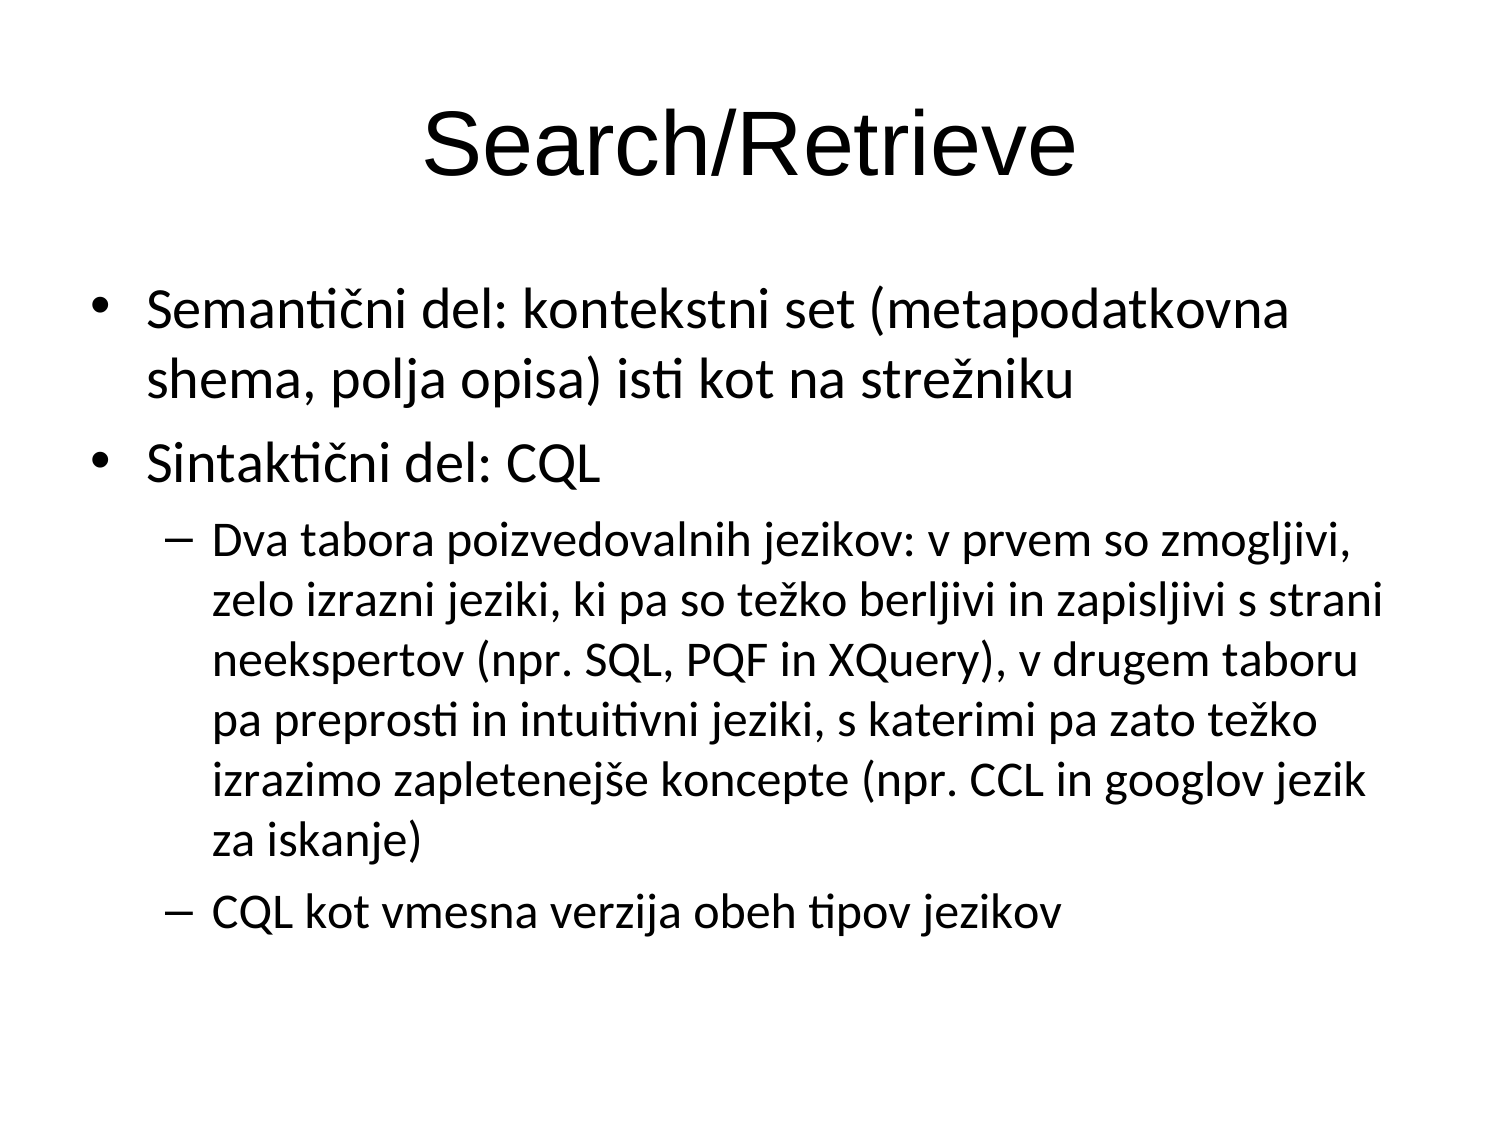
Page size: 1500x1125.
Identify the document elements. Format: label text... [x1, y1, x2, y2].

list Semantični del: kontekstni set (metapodatkovna shema, polja opisa) isti kot na strežniku Sintaktični del: CQL Dva tabora poizvedovalnih jezikov: v prvem so zmogljivi, zelo izrazni jeziki, ki pa so težko berljivi in zapisljivi s strani neekspertov (npr. SQL, PQF in XQuery), v drugem taboru pa preprosti in intuitivni jeziki, s katerimi pa zato težko izrazimo zapletenejše koncepte (npr. CCL in googlov jezik za iskanje) CQL kot vmesna verzija obeh tipov jezikov [75, 262, 1426, 1006]
title Search/Retrieve [75, 45, 1426, 233]
